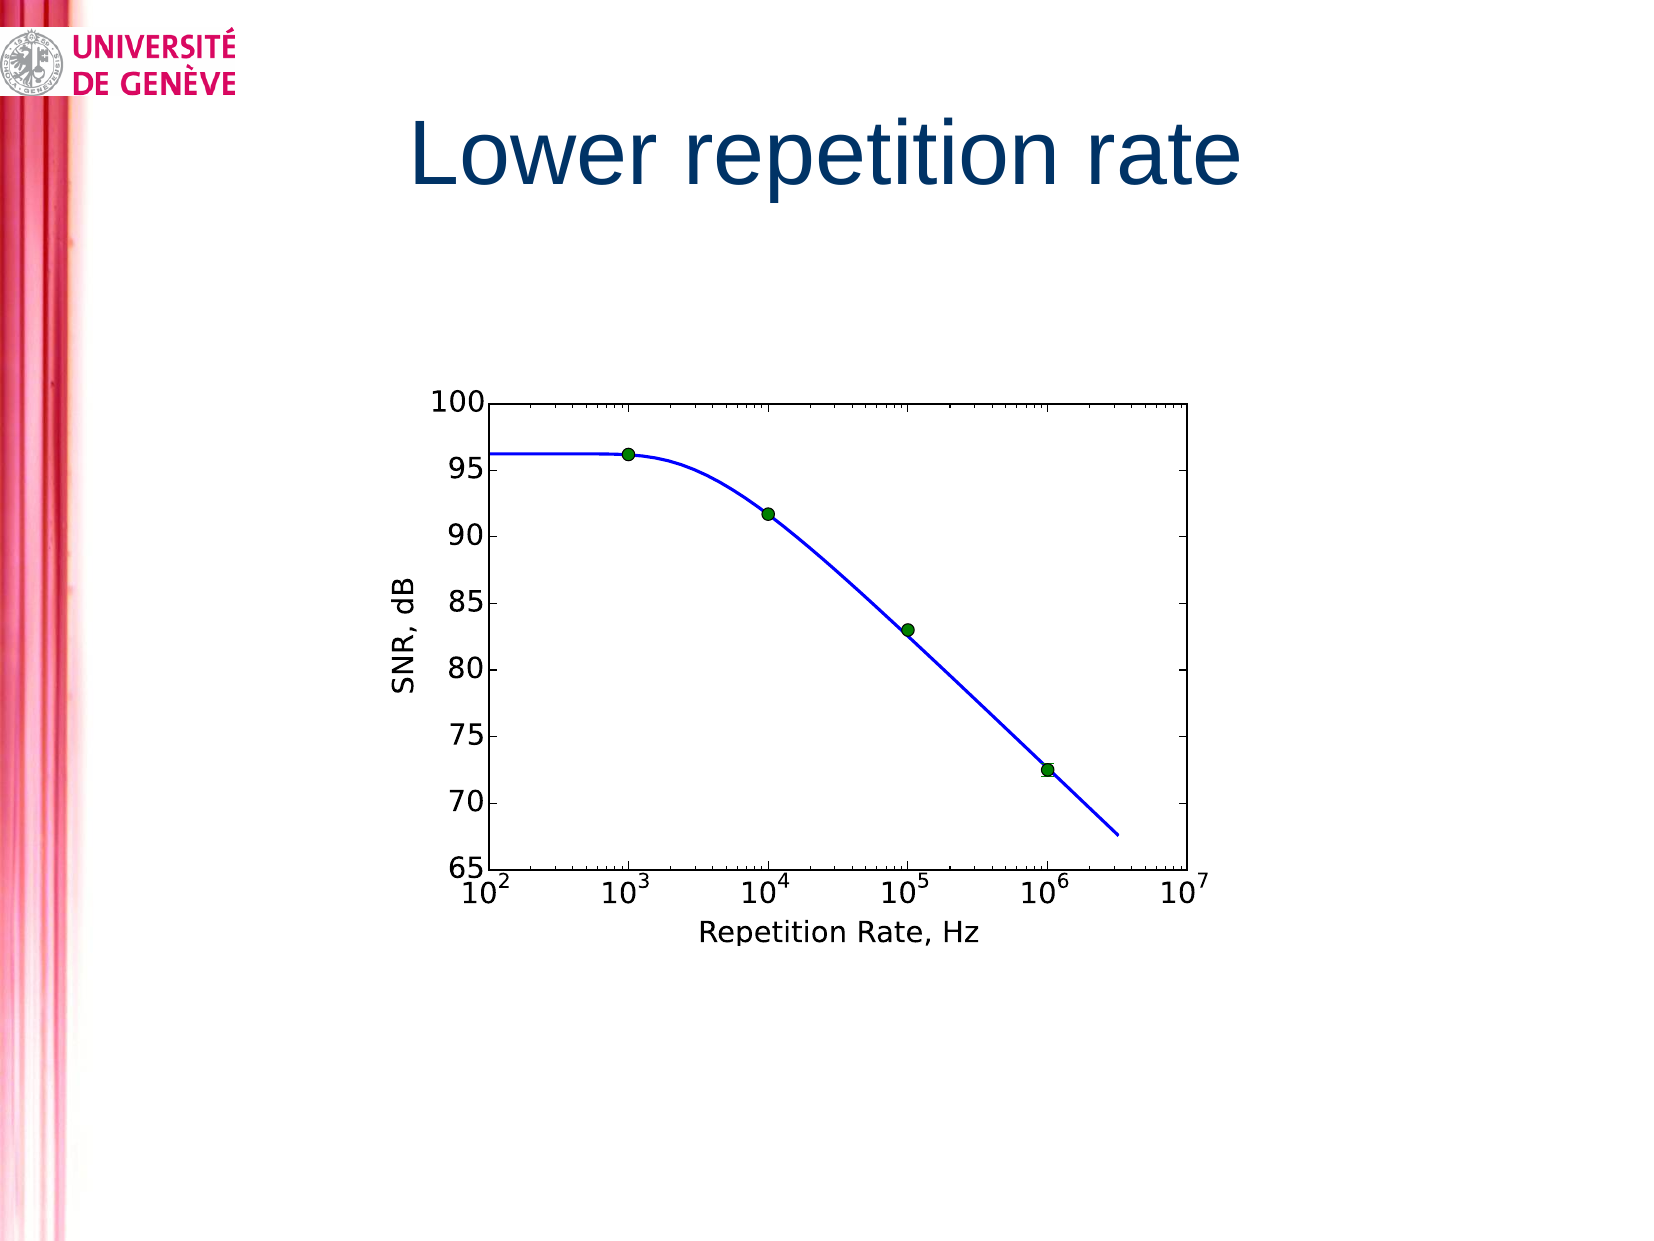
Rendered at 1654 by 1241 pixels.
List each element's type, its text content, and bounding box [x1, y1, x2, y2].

title Lower repetition rate [82, 49, 1571, 257]
picture [376, 343, 1278, 946]
picture [0, 0, 235, 1241]
